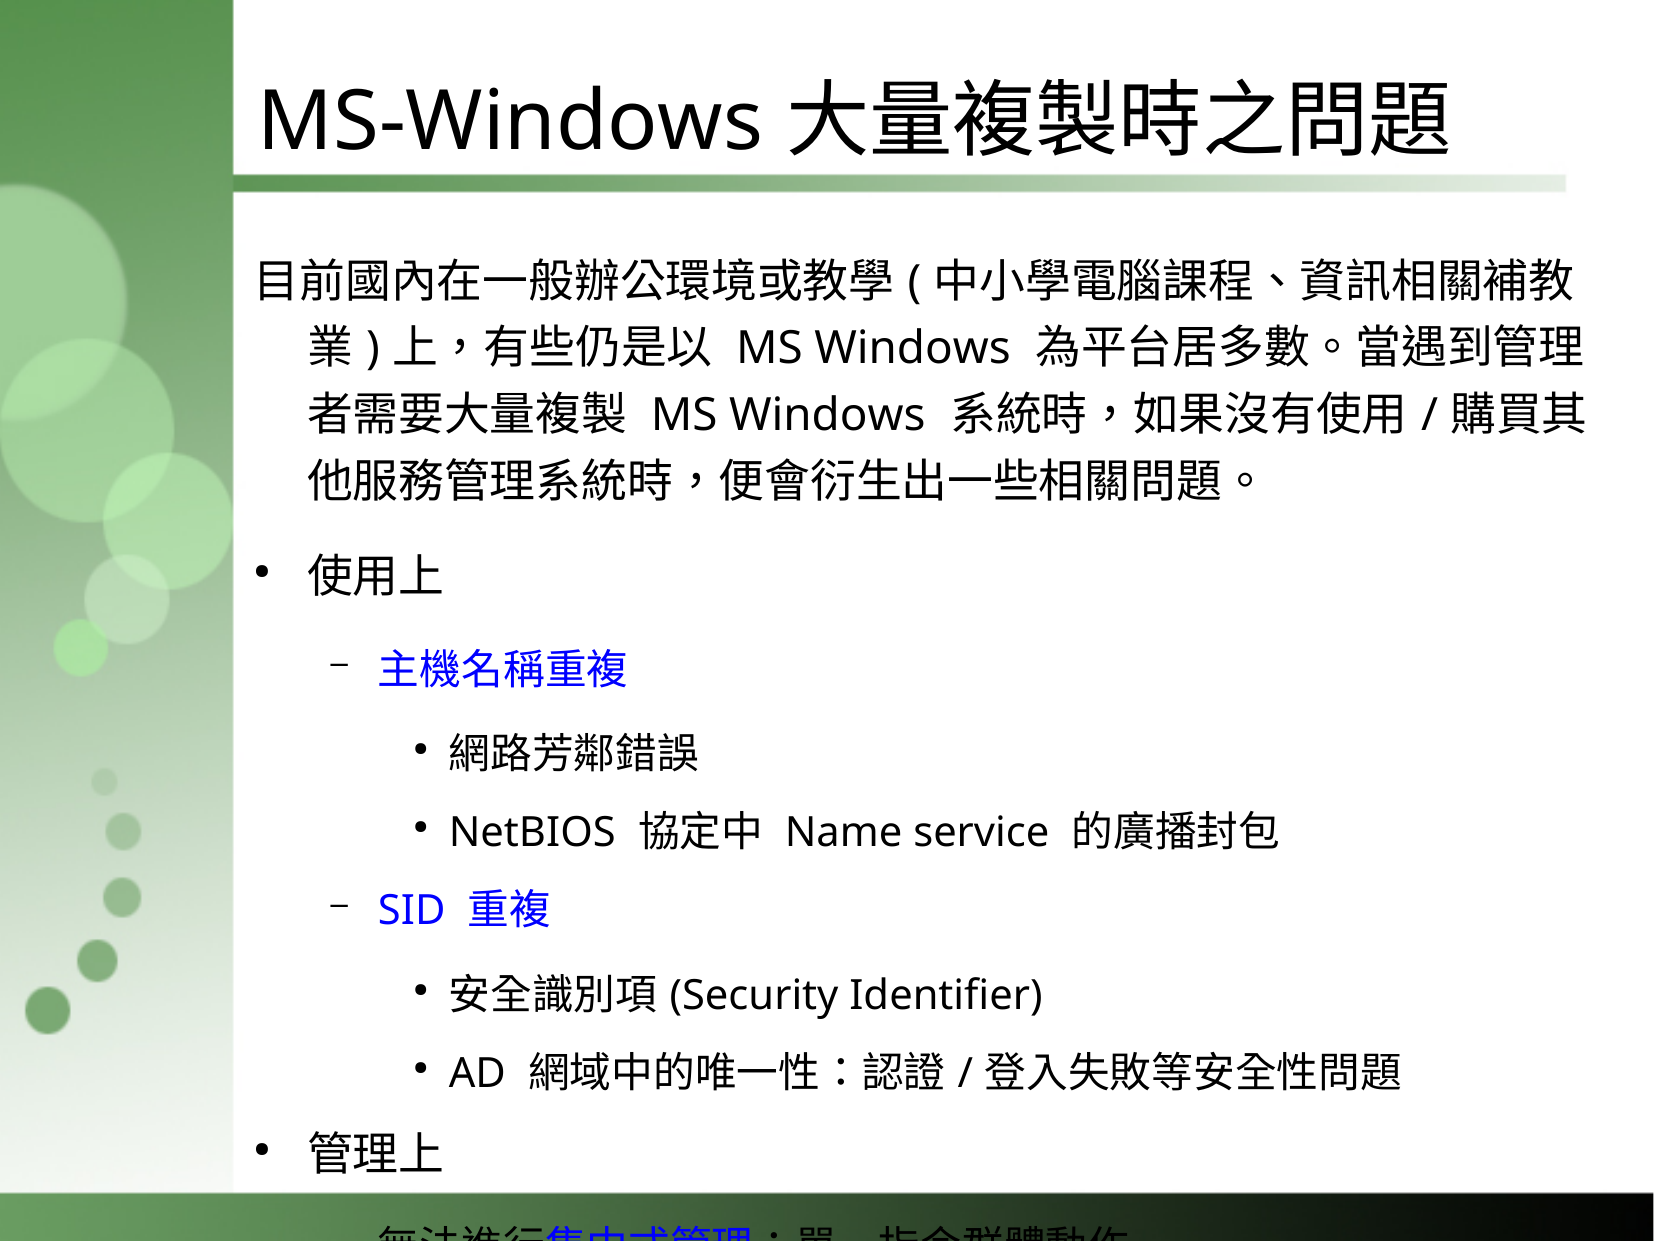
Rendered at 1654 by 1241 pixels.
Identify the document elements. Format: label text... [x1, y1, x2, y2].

picture [480, 1235, 488, 1240]
picture [981, 1237, 991, 1241]
picture [593, 1236, 605, 1241]
picture [928, 1230, 954, 1241]
picture [0, 0, 1654, 1241]
picture [1010, 1230, 1018, 1239]
title MS-Windows大量複製時之問題 [236, 49, 1595, 178]
picture [608, 1236, 620, 1241]
list 目前國內在一般辦公環境或教學(中小學電腦課程、資訊相關補教業)上，有些仍是以 MS Windows 為平台居多數。當遇到管理者需要大量複製 MS Windows 系統時，如果沒有使用/購買其他服務管理系統時，便會衍生出一些相關問題。 使用上 主機名稱重複 網路芳鄰錯誤 NetBIOS 協定中 Name service 的廣播封包 SID 重複 安全識別項(Security Identifier) AD 網域中的唯一性：認證/登入失敗等安全性問題 管理上 無法進行集中式管理：單一指令群體動作 無法分群辨識：複製後群組名稱相同 [236, 244, 1595, 1152]
